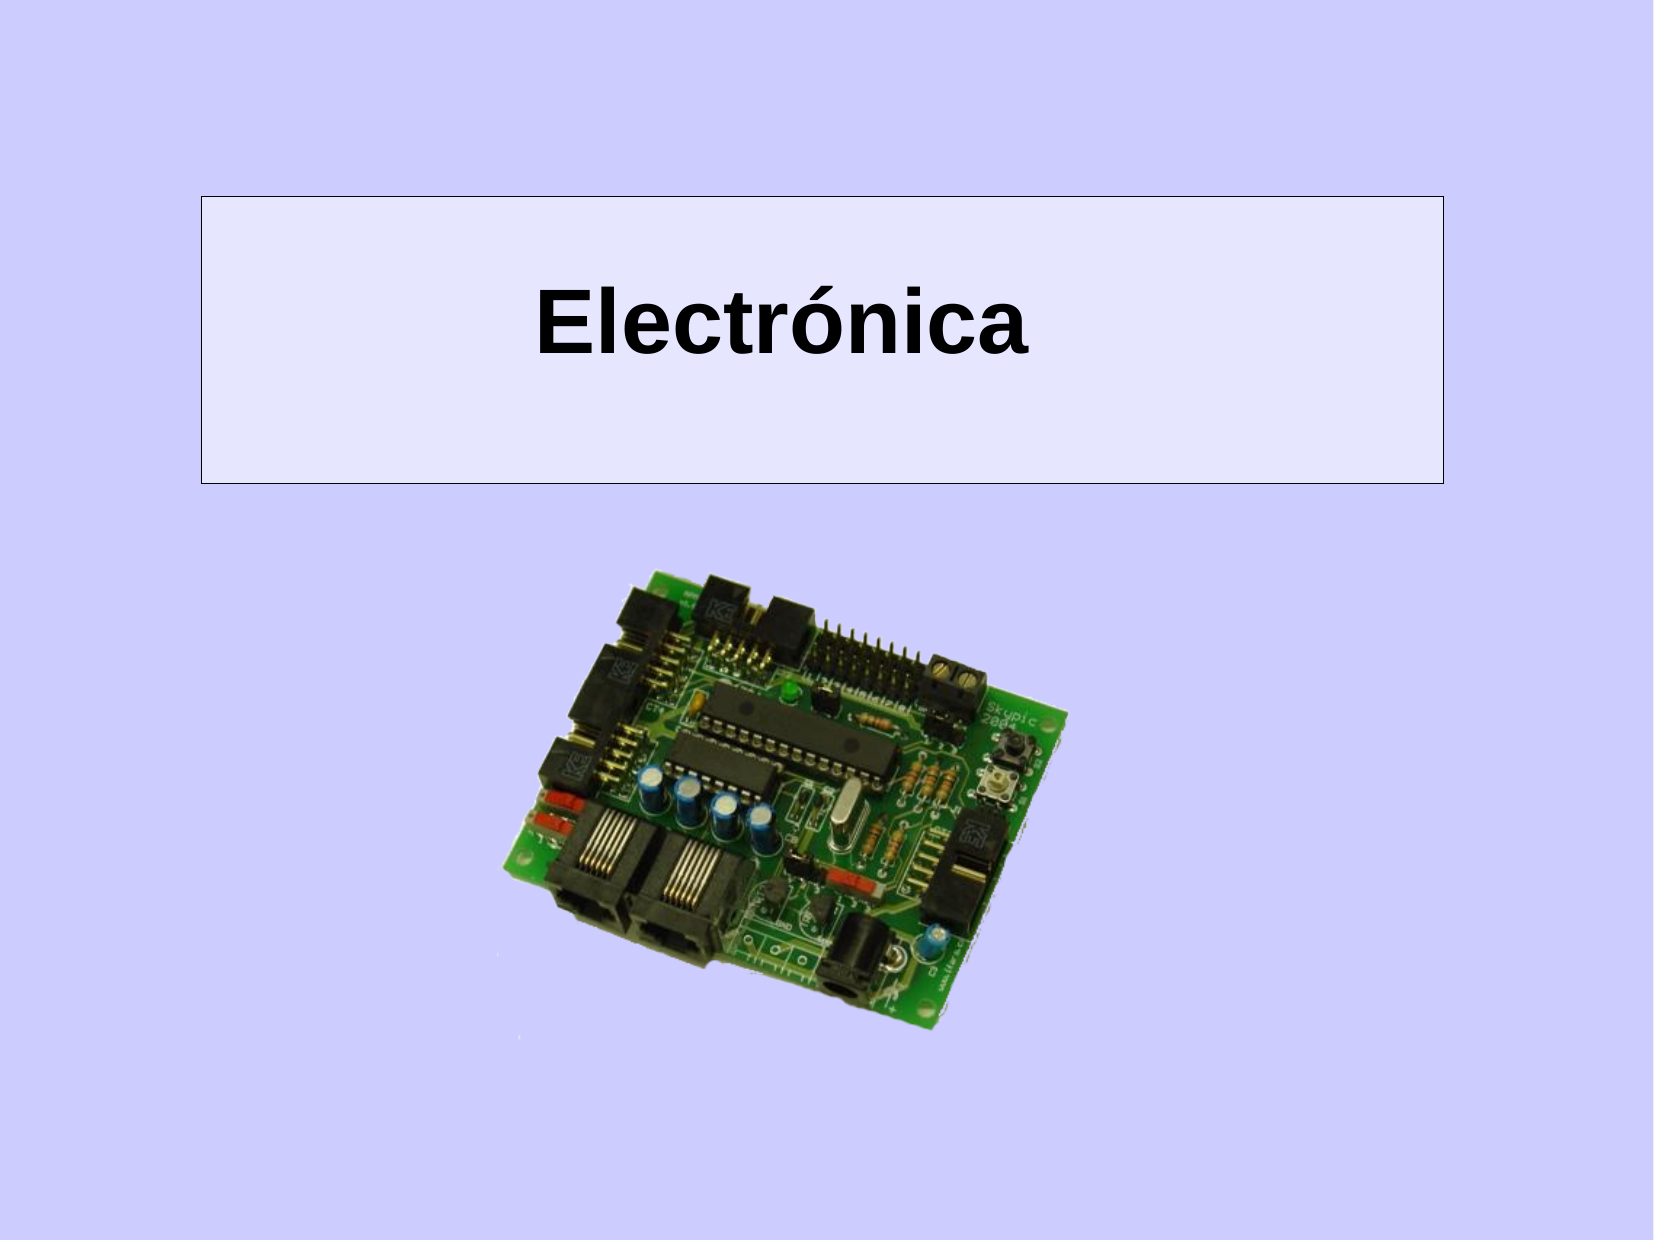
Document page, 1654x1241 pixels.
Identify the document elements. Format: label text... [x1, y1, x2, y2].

title Electrónica [144, 175, 1420, 469]
text_box [201, 196, 1444, 484]
picture [497, 566, 1102, 1040]
